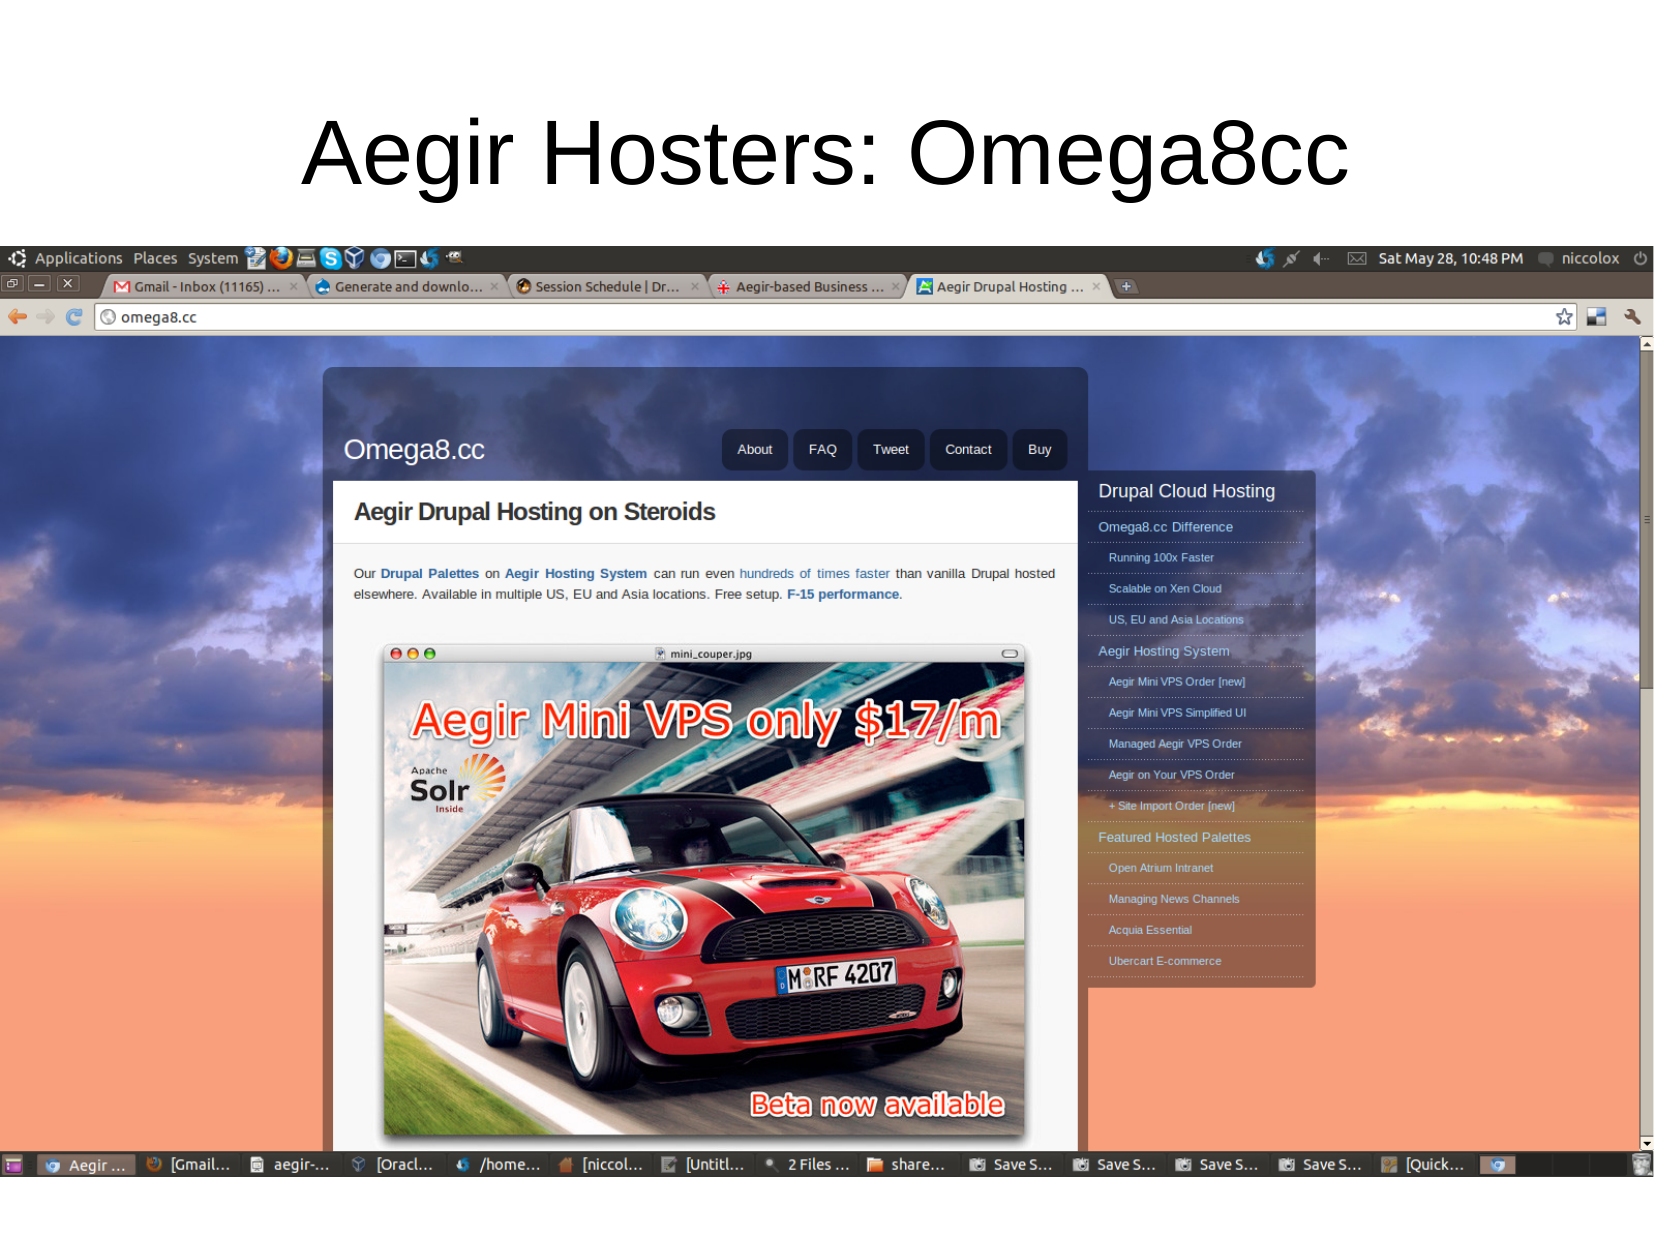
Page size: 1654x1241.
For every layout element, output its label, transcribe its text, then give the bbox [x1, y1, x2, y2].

title Aegir Hosters: Omega8cc [82, 56, 1571, 246]
picture [0, 246, 1654, 1177]
